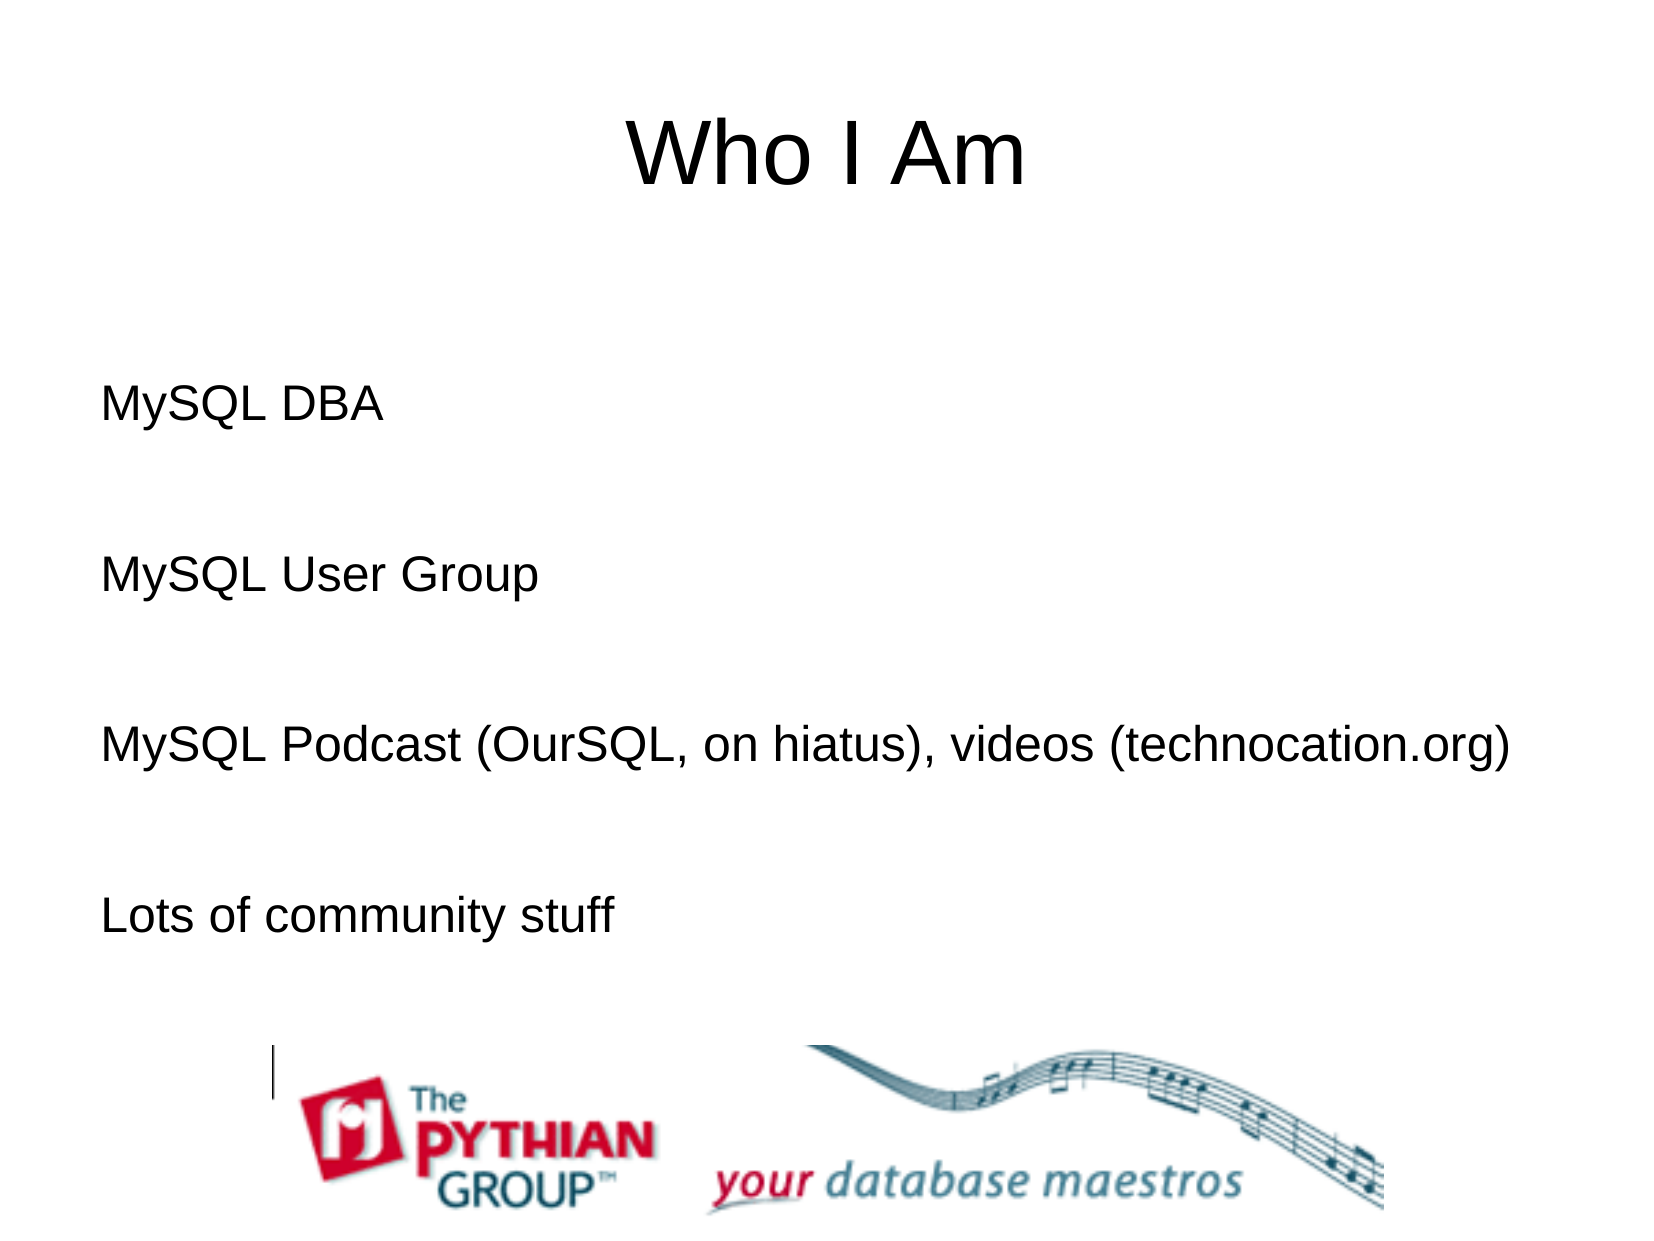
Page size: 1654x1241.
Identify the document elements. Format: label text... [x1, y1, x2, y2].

picture [272, 1094, 1384, 1241]
title Who I Am [82, 56, 1571, 250]
list MySQL DBA MySQL User Group MySQL Podcast (OurSQL, on hiatus), videos (technocation.org) Lots of community stuff [82, 290, 1571, 1094]
